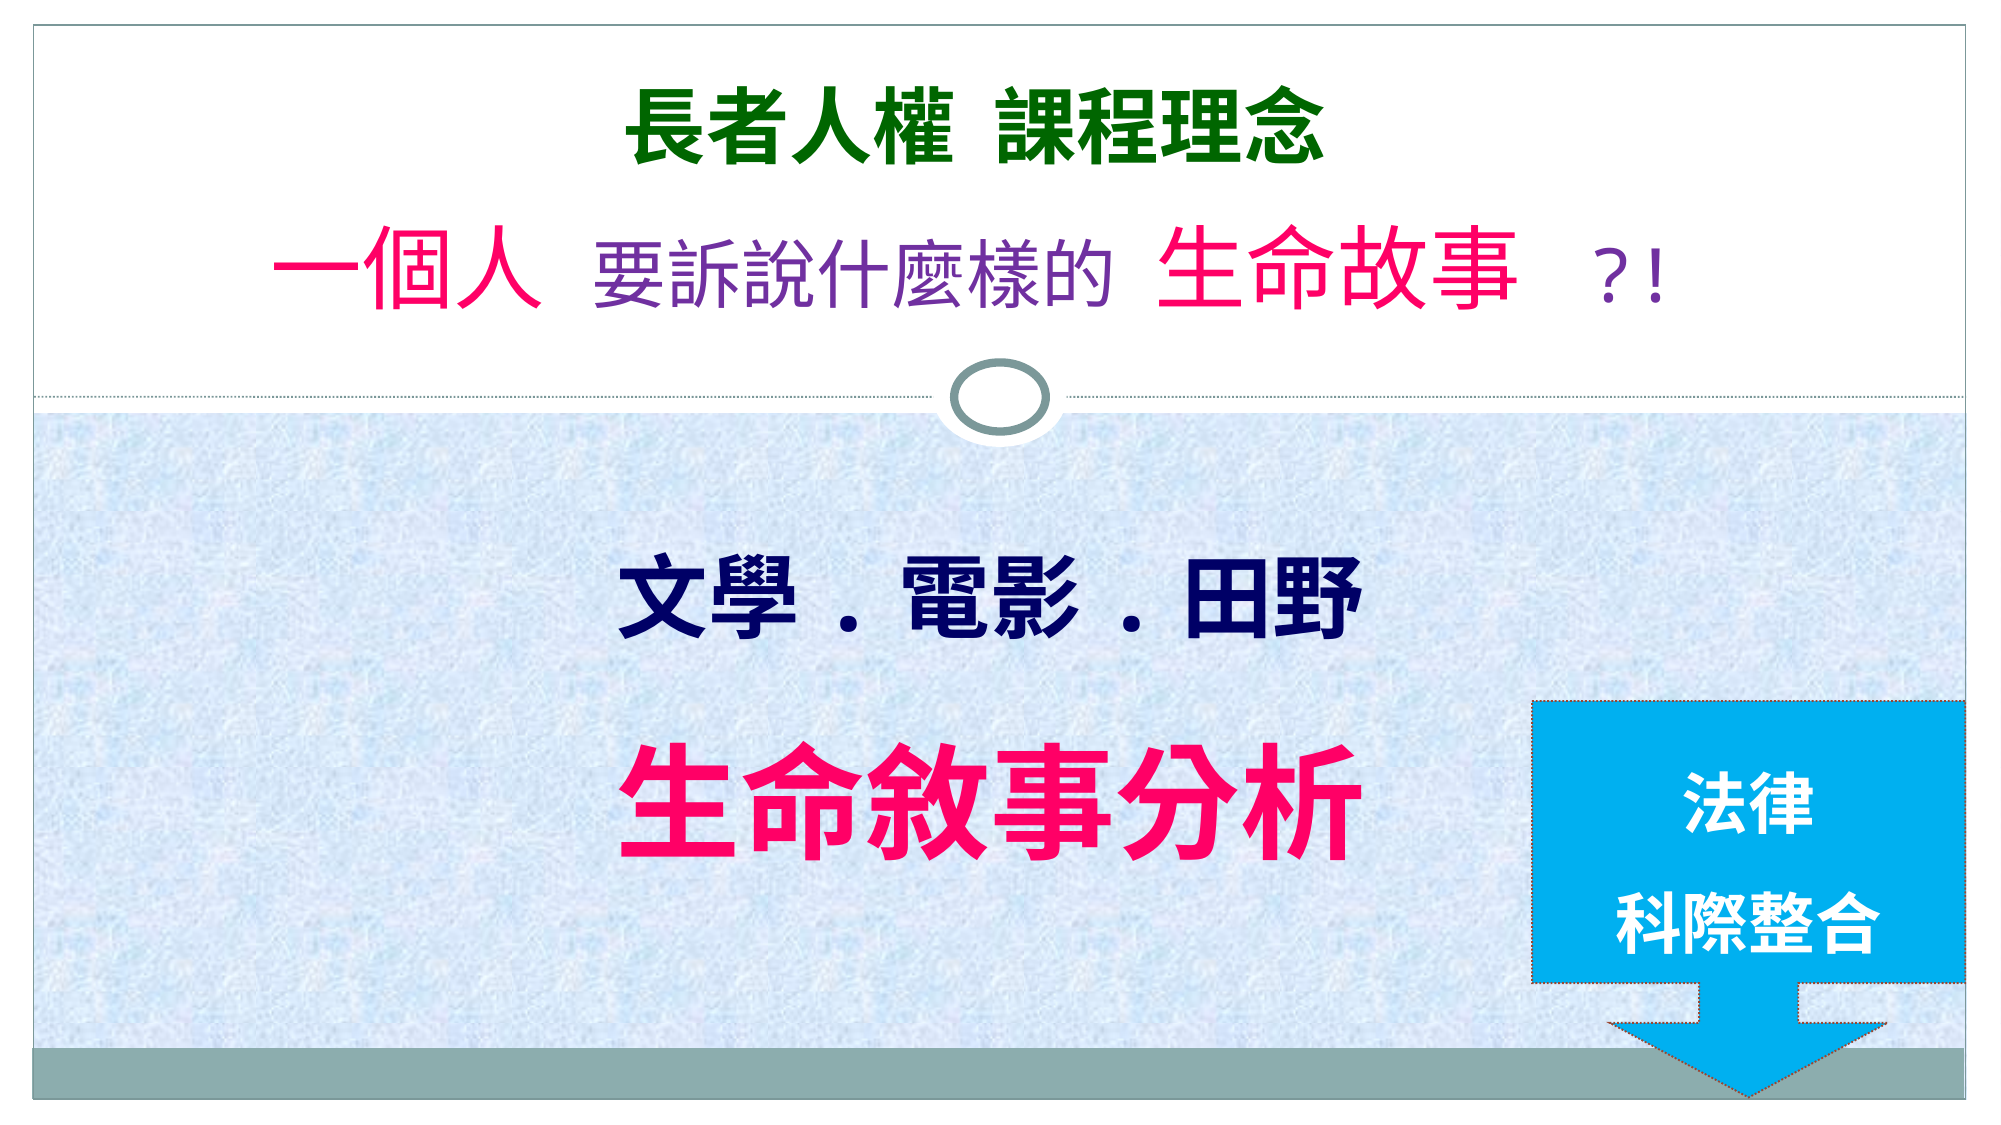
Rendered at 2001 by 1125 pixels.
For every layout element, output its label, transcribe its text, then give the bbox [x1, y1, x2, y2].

subtitle 文學.電影.田野 生命敘事分析 [100, 531, 1881, 910]
text_box 長者人權 課程理念 一個人 要訴說什麼樣的 生命故事 ?! [101, 66, 1849, 329]
text_box 法律 科際整合 [1532, 700, 1966, 1098]
